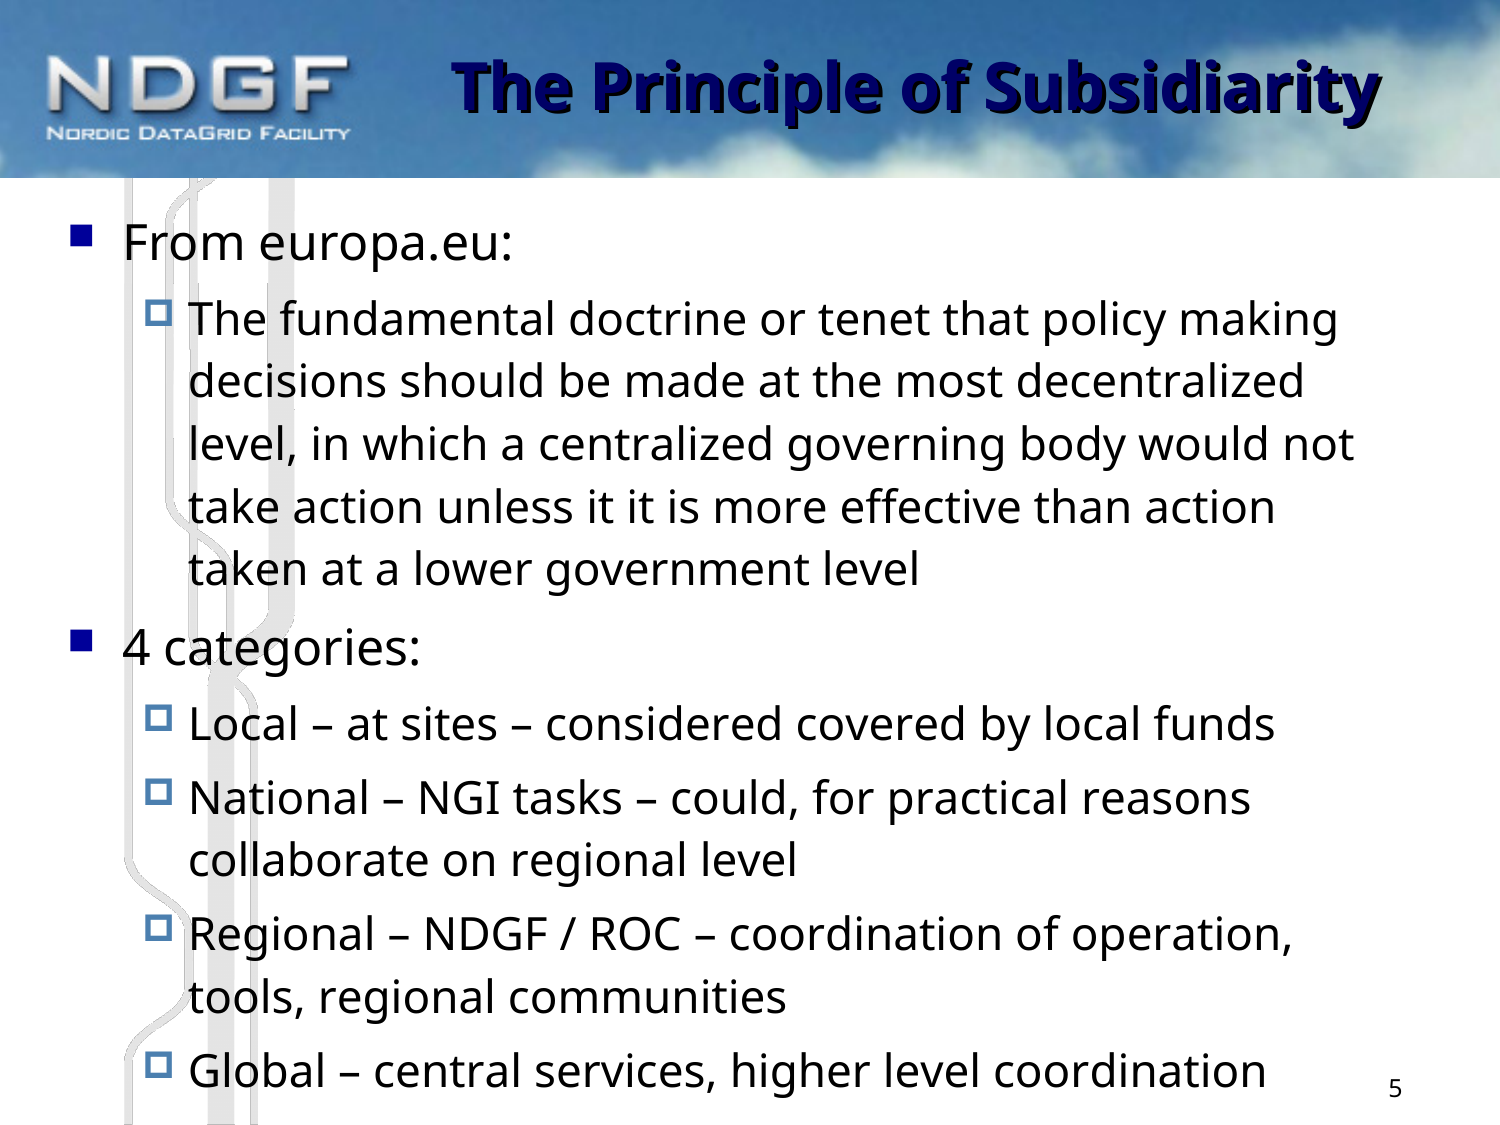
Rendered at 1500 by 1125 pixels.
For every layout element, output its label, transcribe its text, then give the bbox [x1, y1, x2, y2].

list From europa.eu: The fundamental doctrine or tenet that policy making decisions should be made at the most decentralized level, in which a centralized governing body would not take action unless it it is more effective than action taken at a lower government level 4 categories: Local – at sites – considered covered by local funds National – NGI tasks – could, for practical reasons collaborate on regional level Regional – NDGF / ROC – coordination of operation, tools, regional communities Global – central services, higher level coordination [67, 206, 1388, 1006]
picture [410, 1006, 422, 1010]
picture [0, 0, 1500, 1125]
title The Principle of Subsidiarity [372, 3, 1459, 165]
picture [212, 1006, 224, 1010]
picture [240, 1006, 252, 1010]
picture [370, 1006, 382, 1010]
